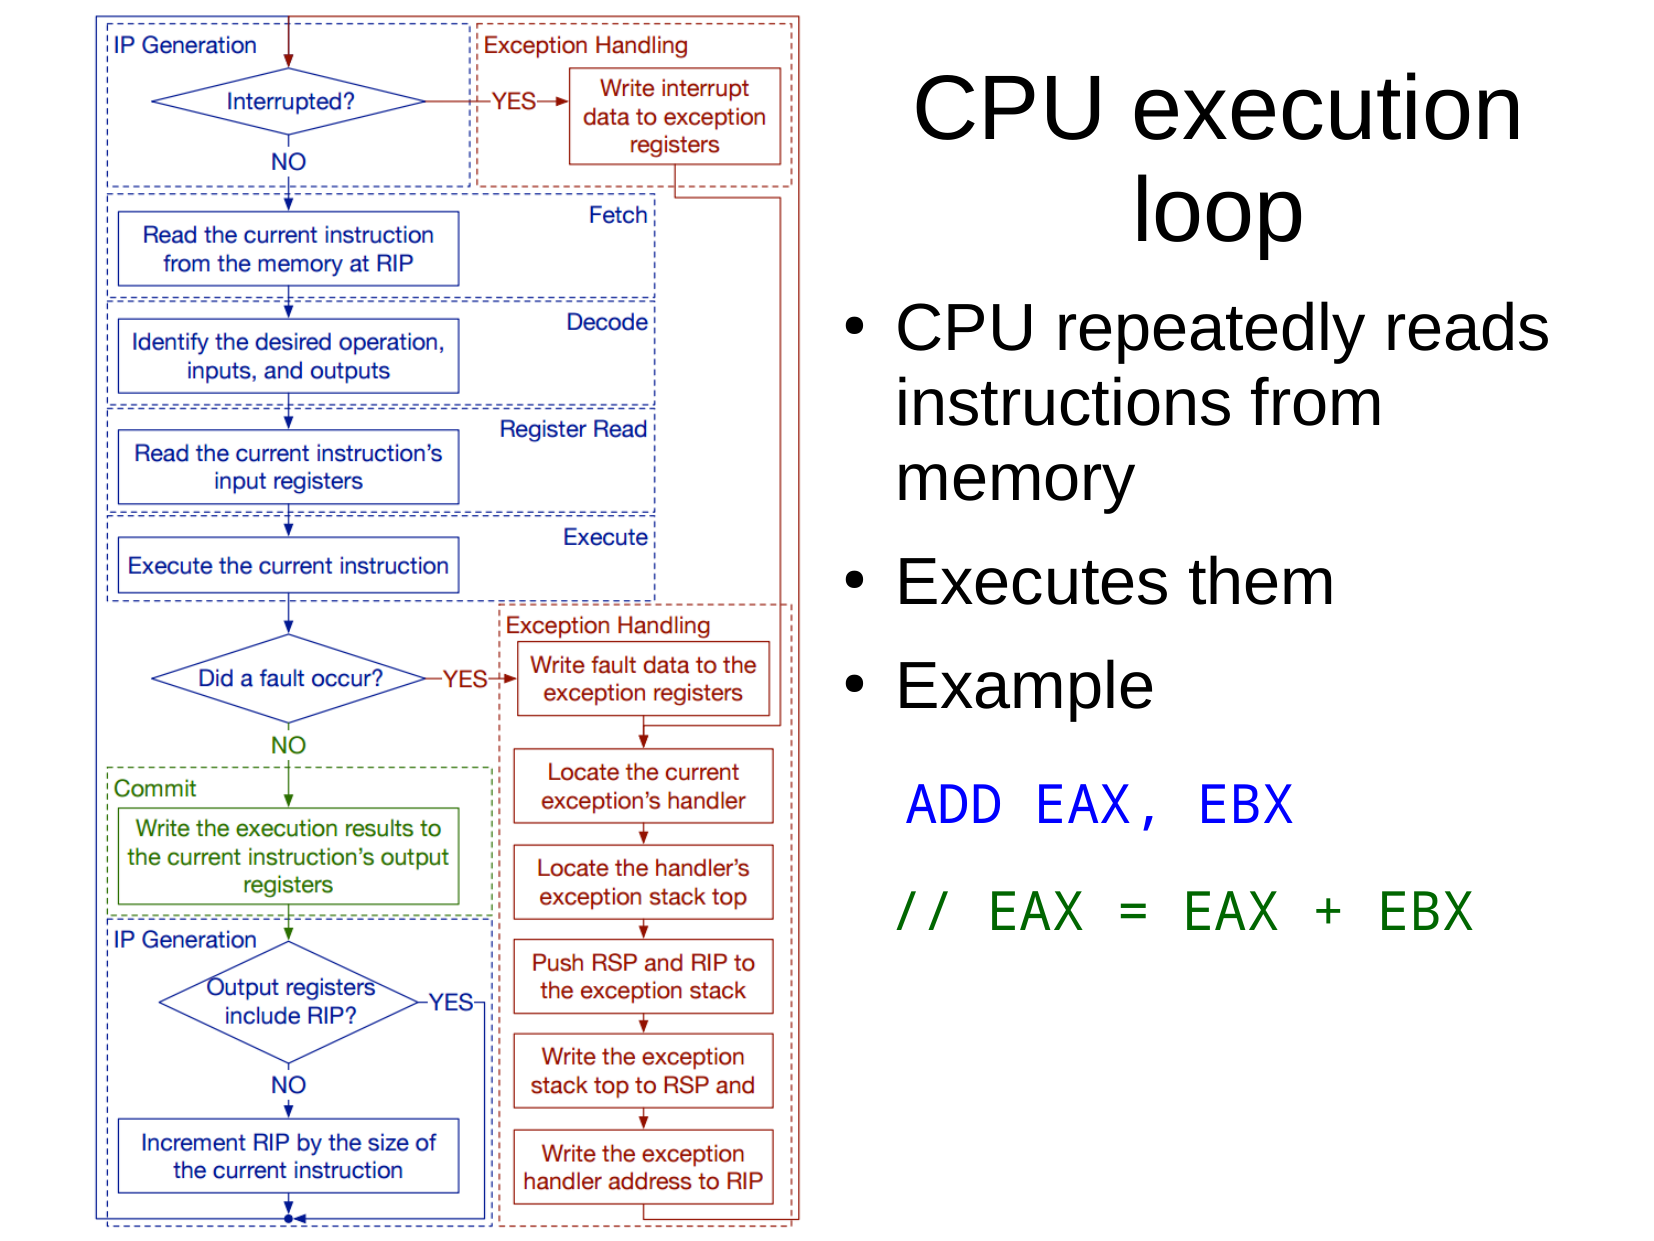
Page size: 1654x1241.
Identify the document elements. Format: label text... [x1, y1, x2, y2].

title CPU execution loop [862, 55, 1576, 263]
picture [75, 0, 817, 1241]
list CPU repeatedly reads instructions from memory Executes them Example ADD EAX, EBX // EAX = EAX + EBX [825, 290, 1571, 1010]
